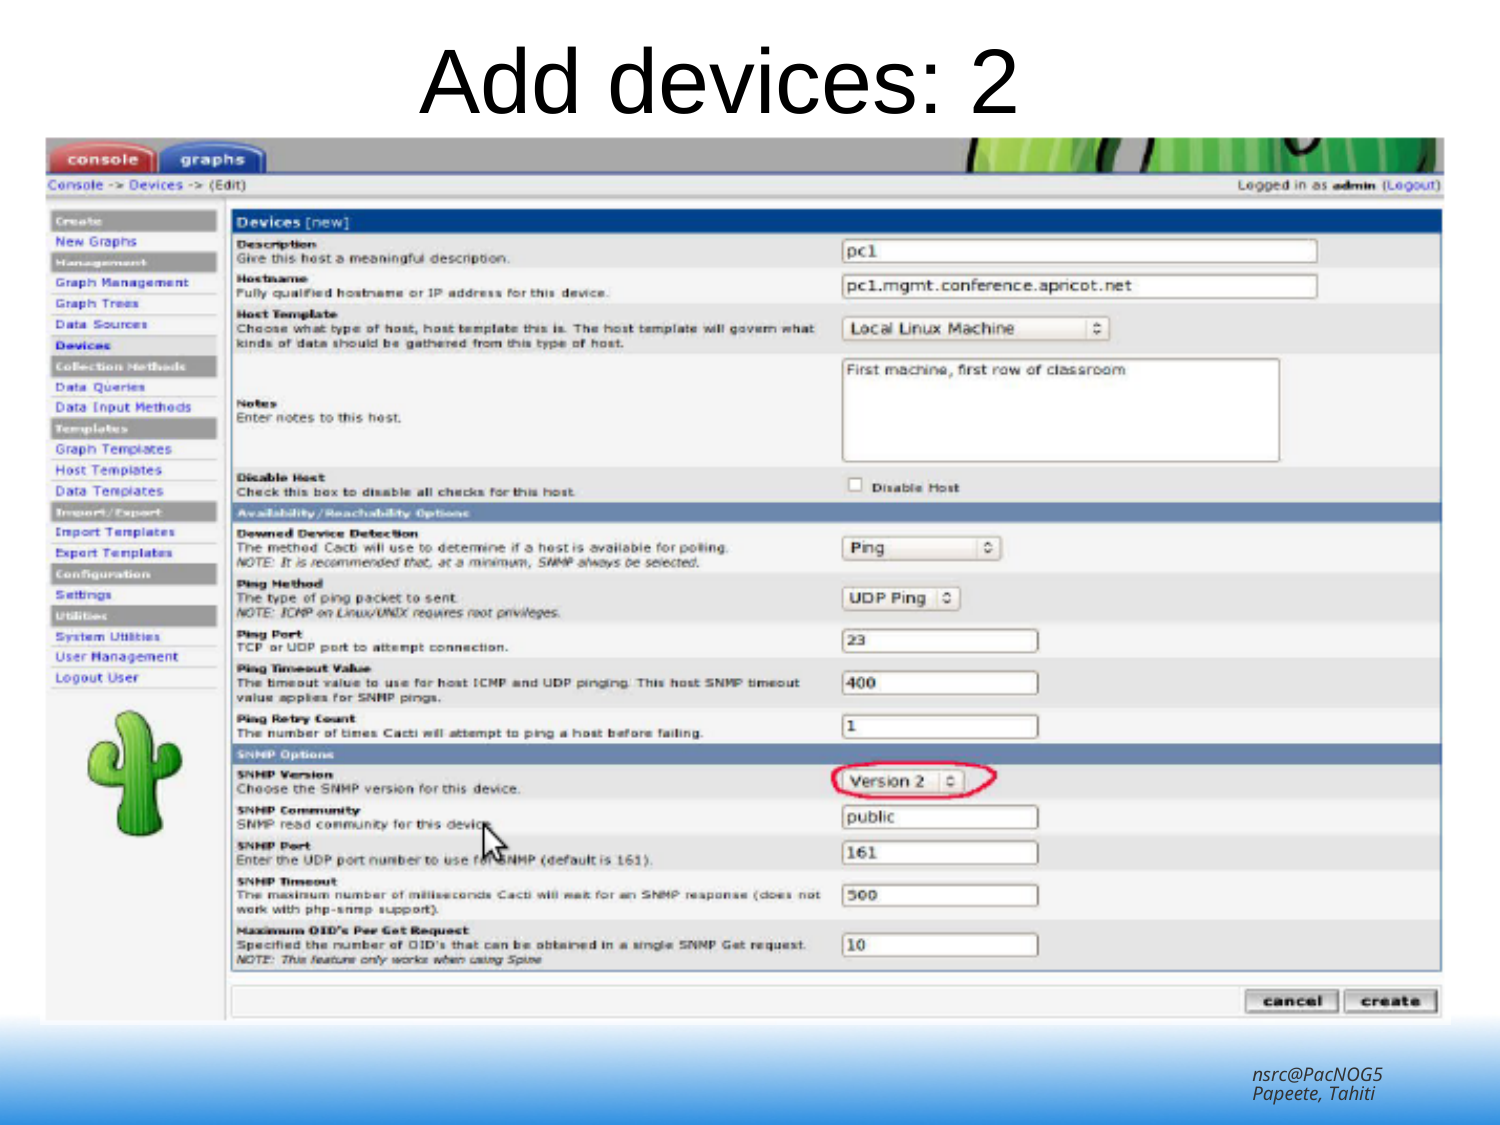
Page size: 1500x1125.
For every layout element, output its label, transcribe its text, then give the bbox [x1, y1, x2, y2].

title Add devices: 2 [45, 17, 1396, 132]
picture [0, 132, 1500, 1125]
